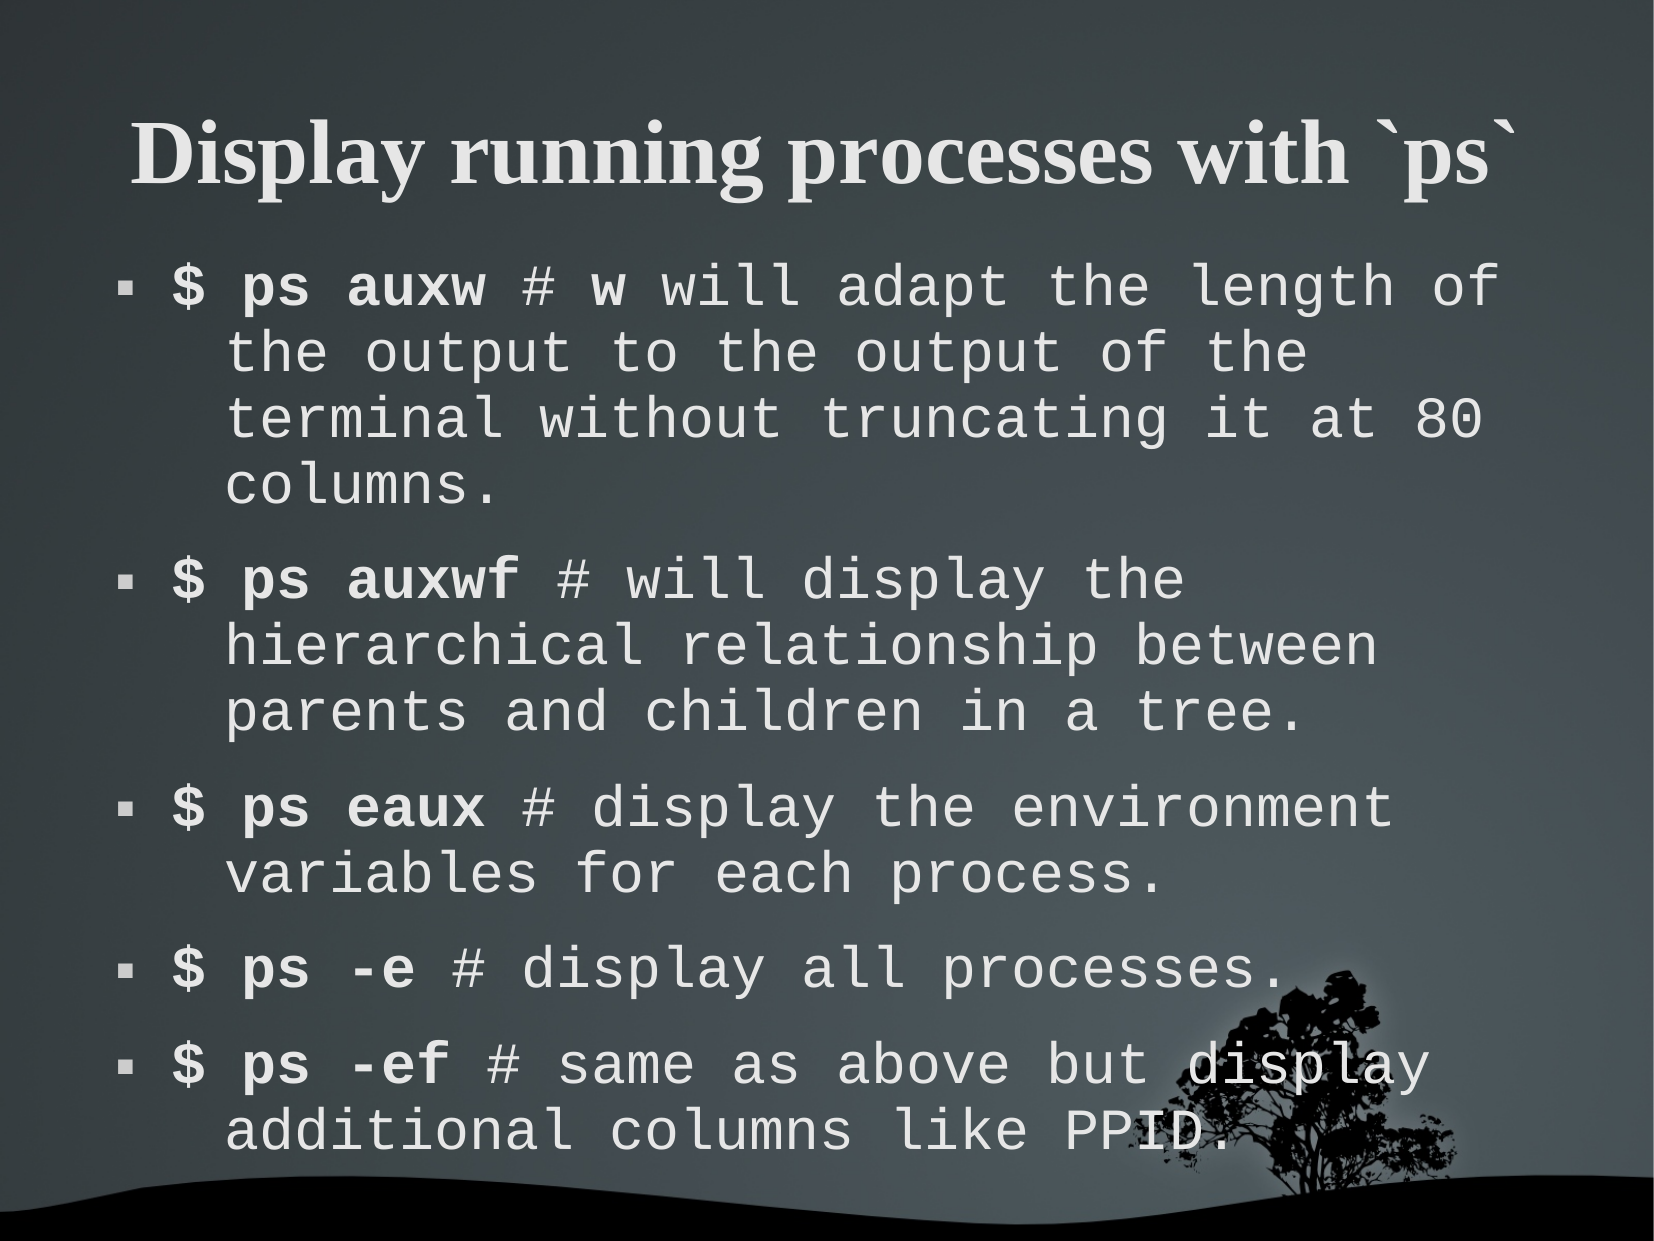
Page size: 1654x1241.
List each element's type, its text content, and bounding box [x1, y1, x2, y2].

picture [0, 0, 1654, 1241]
title Display running processes with `ps` [82, 49, 1571, 257]
list $ ps auxw # w will adapt the length of the output to the output of the terminal without truncating it at 80 columns. $ ps auxwf # will display the hierarchical relationship between parents and children in a tree. $ ps eaux # display the environment variables for each process. $ ps -e # display all processes. $ ps -ef # same as above but display additional columns like PPID. [82, 257, 1571, 1215]
